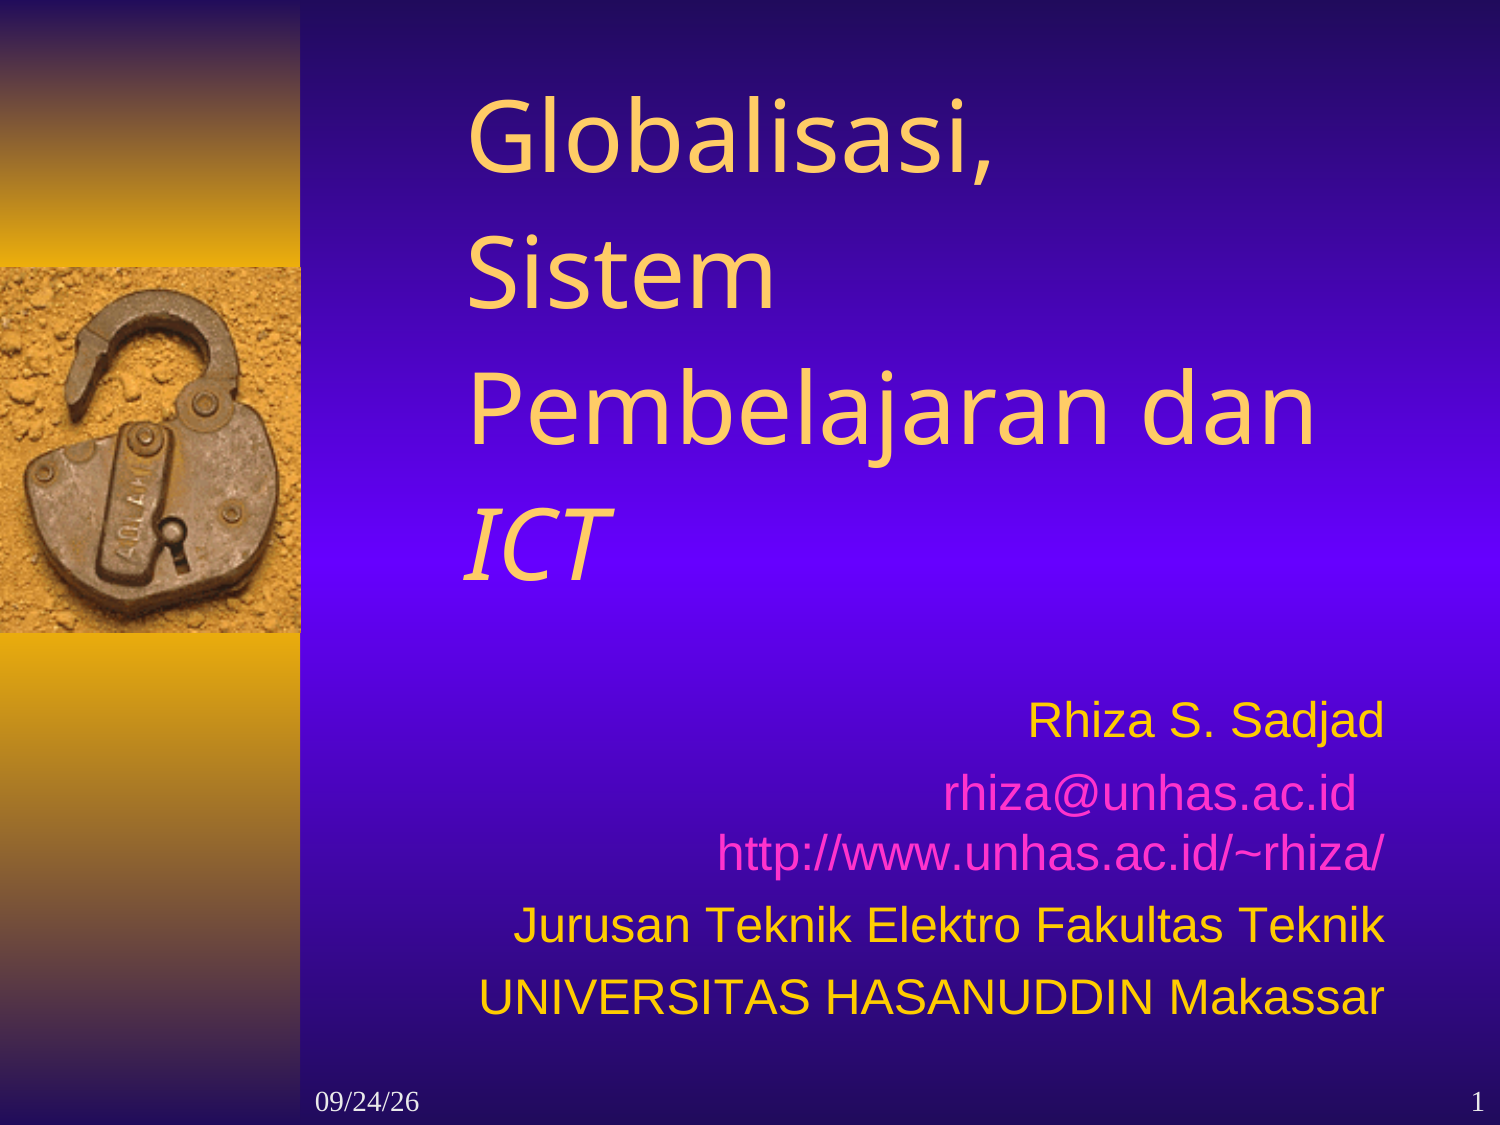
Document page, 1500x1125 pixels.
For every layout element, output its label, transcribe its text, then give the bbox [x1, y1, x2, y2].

picture [0, 267, 301, 633]
title Globalisasi, Sistem Pembelajaran dan ICT [450, 97, 1338, 578]
text_box Rhiza S. Sadjad rhiza@unhas.ac.id http://www.unhas.ac.id/~rhiza/ Jurusan Teknik Elektro Fakultas Teknik UNIVERSITAS HASANUDDIN Makassar [350, 712, 1401, 1000]
